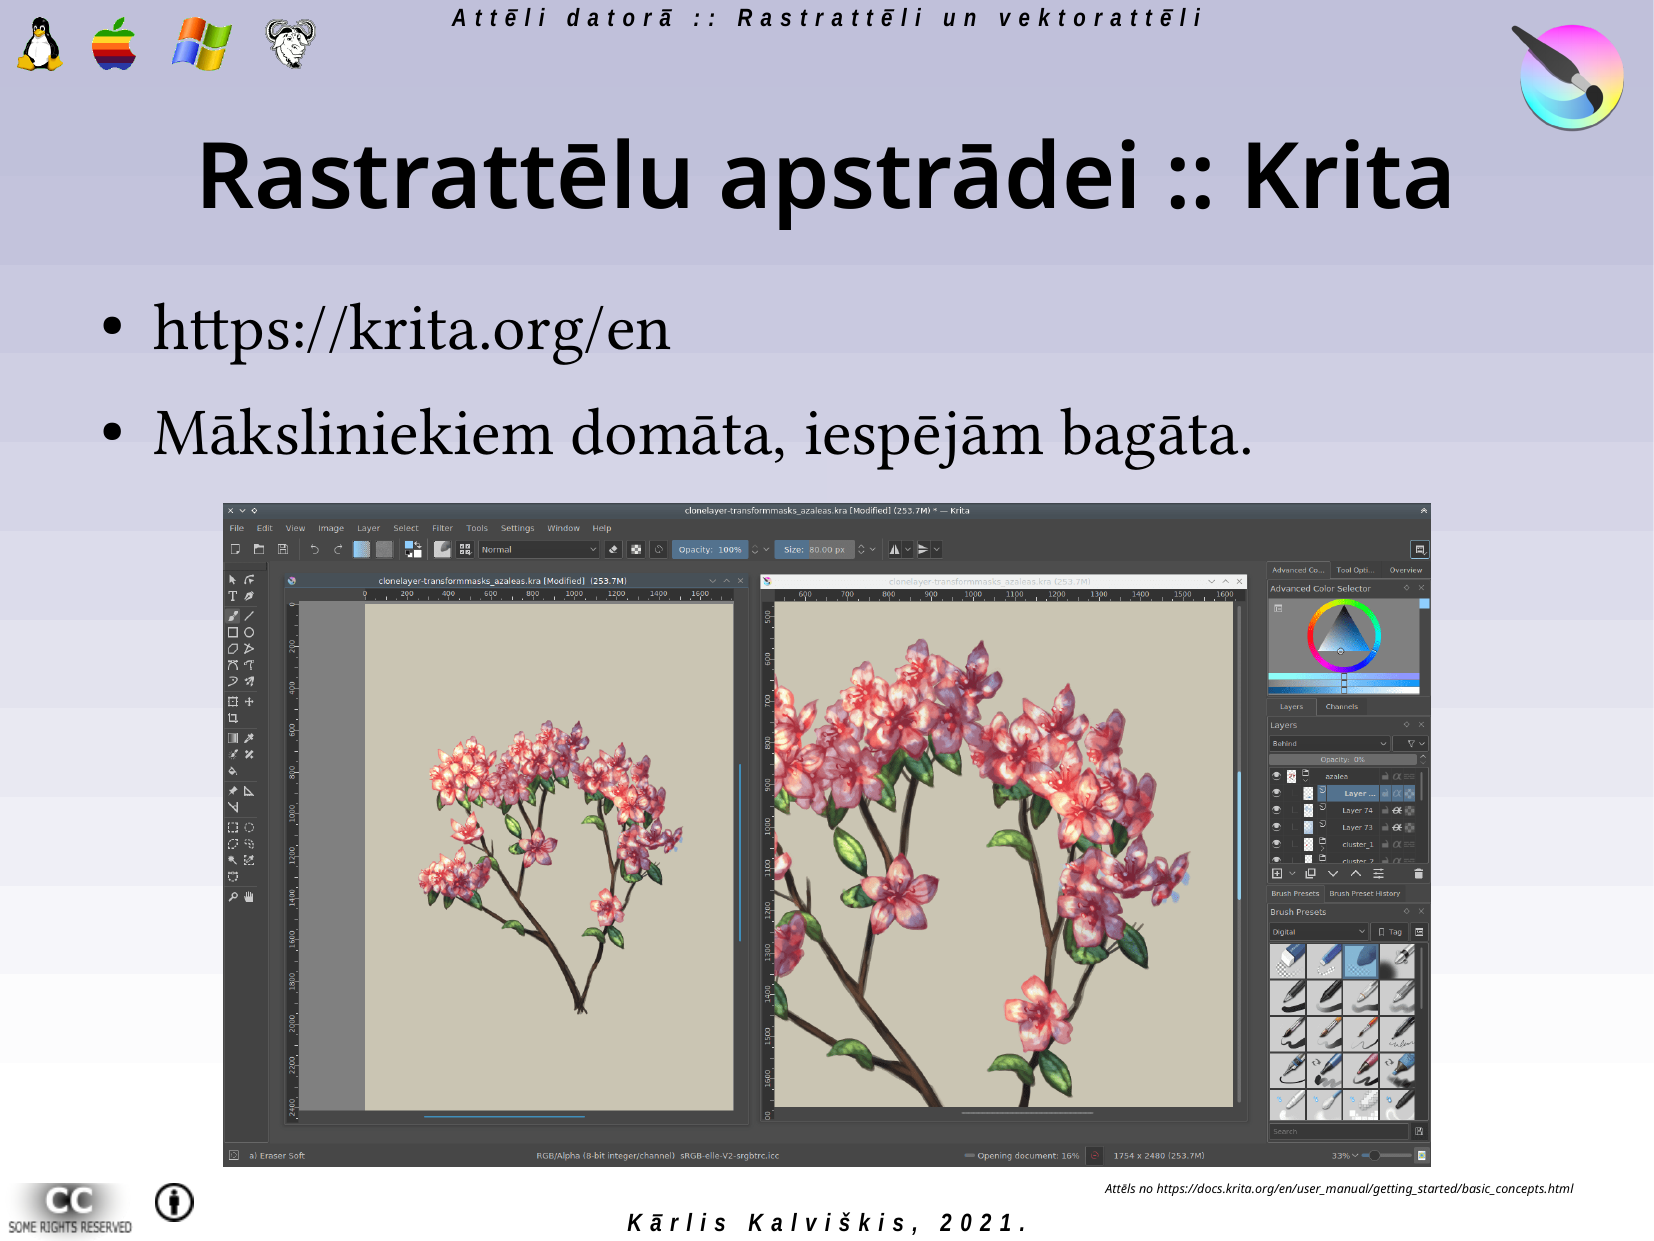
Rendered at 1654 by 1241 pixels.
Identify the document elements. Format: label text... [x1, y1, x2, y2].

list https://krita.org/en Māksliniekiem domāta, iespējām bagāta. [82, 289, 1571, 1113]
title Rastrattēlu apstrādei :: Krita [29, 49, 1625, 296]
text_box Attēls no https://docs.krita.org/en/user_manual/getting_started/basic_concepts.html [1105, 1181, 1637, 1197]
picture [0, 0, 1654, 1241]
